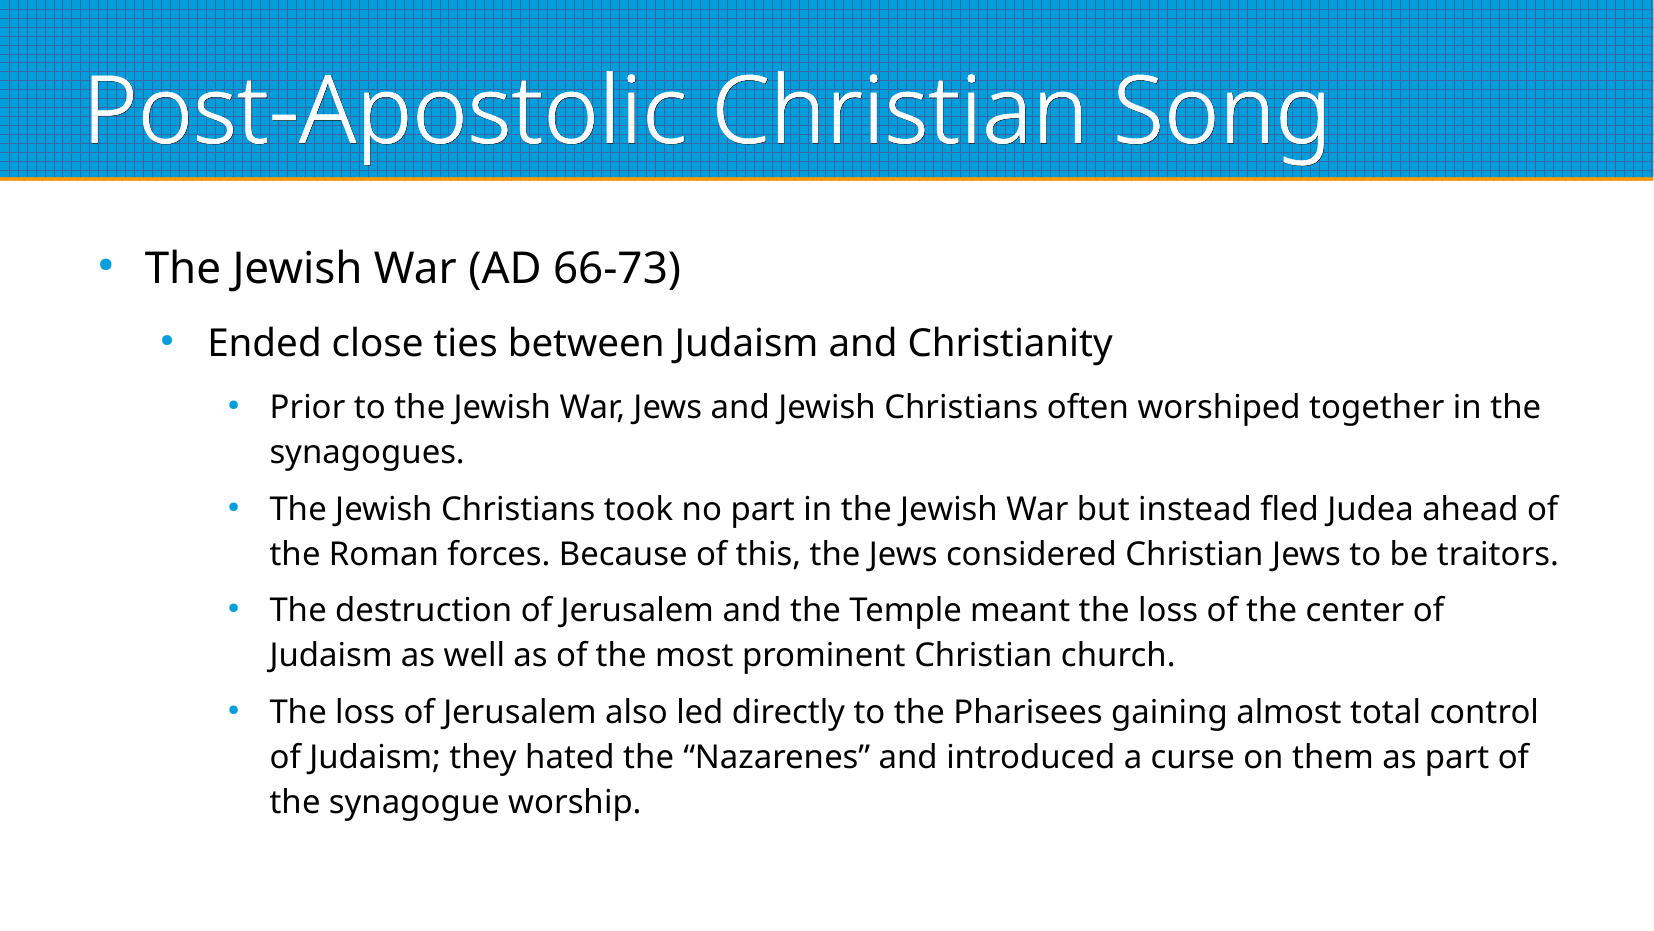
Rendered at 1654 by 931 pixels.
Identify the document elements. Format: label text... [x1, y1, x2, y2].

title Post-Apostolic Christian Song [82, 14, 1571, 171]
list The Jewish War (AD 66-73) Ended close ties between Judaism and Christianity Prior to the Jewish War, Jews and Jewish Christians often worshiped together in the synagogues. The Jewish Christians took no part in the Jewish War but instead fled Judea ahead of the Roman forces. Because of this, the Jews considered Christian Jews to be traitors. The destruction of Jerusalem and the Temple meant the loss of the center of Judaism as well as of the most prominent Christian church. The loss of Jerusalem also led directly to the Pharisees gaining almost total control of Judaism; they hated the “Nazarenes” and introduced a curse on them as part of the synagogue worship. [82, 236, 1563, 863]
